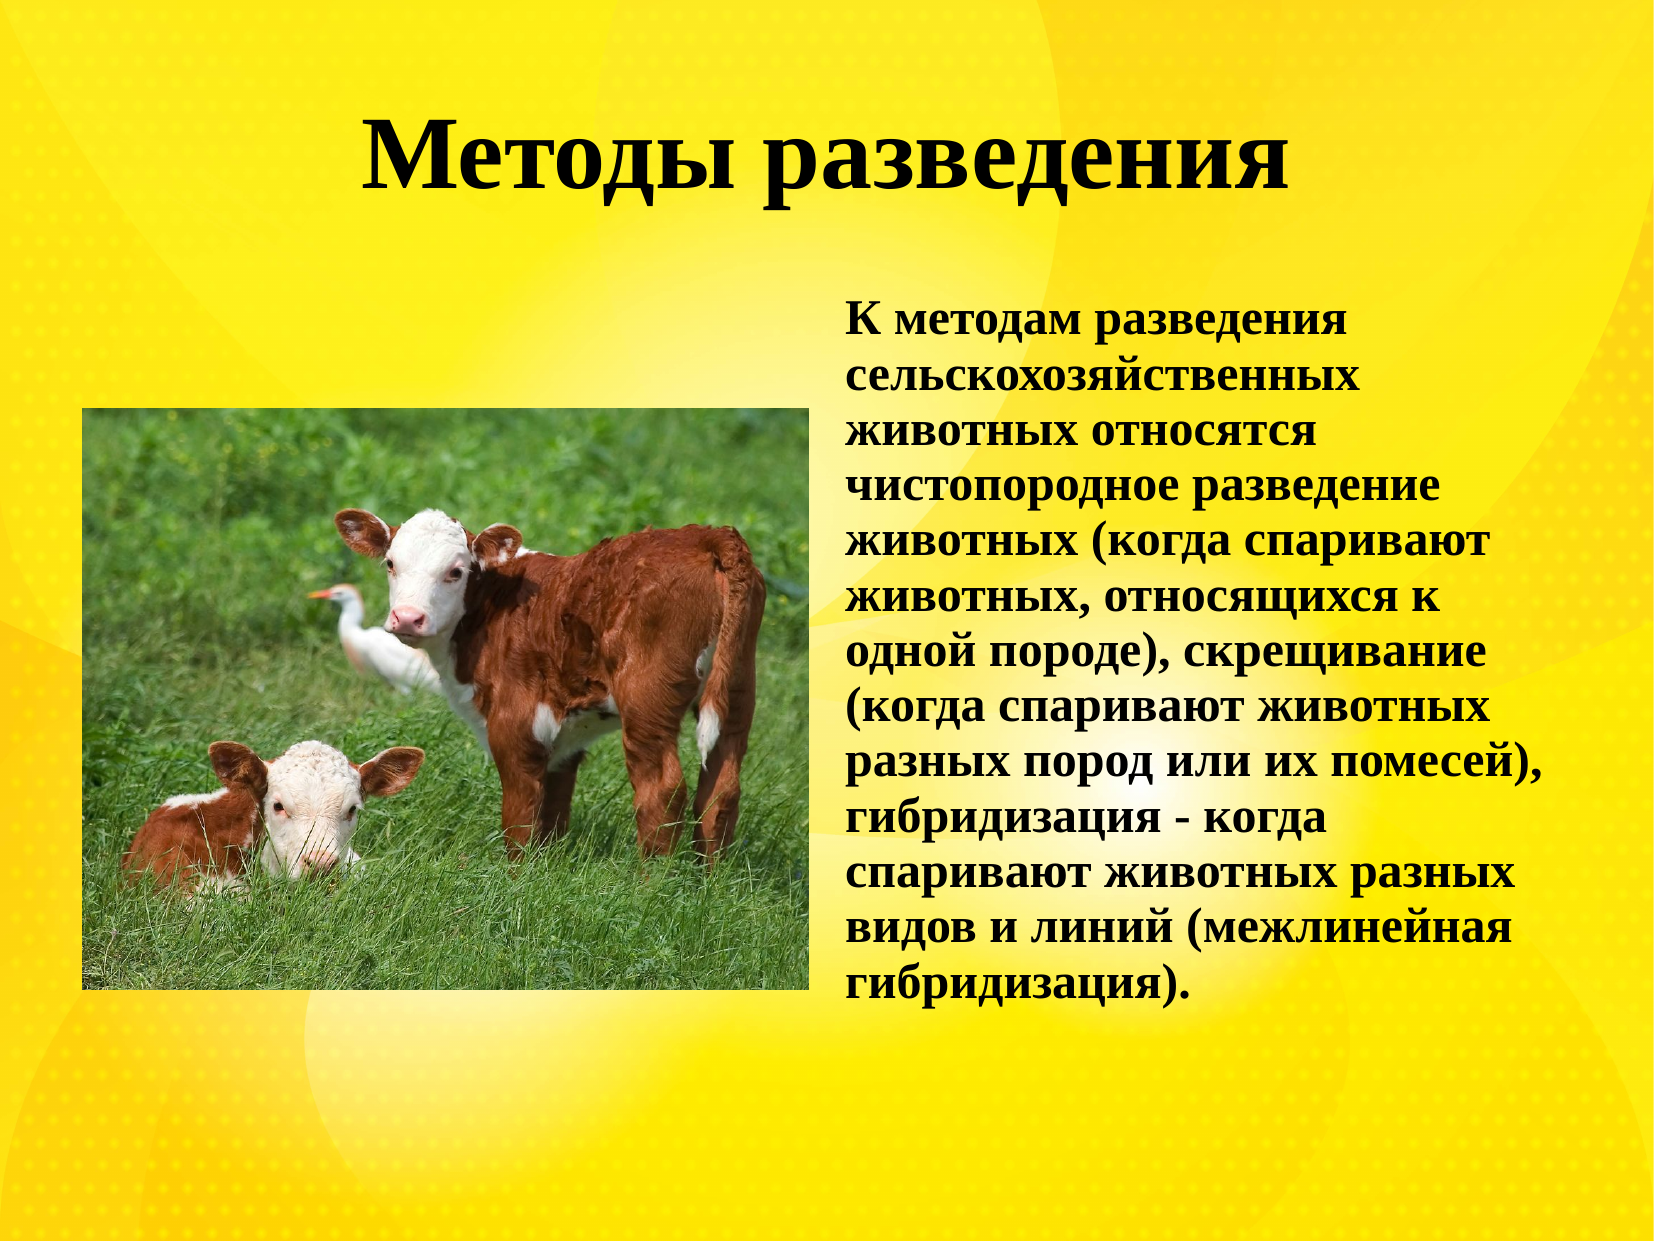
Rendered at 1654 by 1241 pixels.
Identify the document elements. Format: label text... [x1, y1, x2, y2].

title Методы разведения [82, 49, 1571, 257]
list К методам разведения сельскохозяйственных животных относятся чистопородное разведение животных (когда спаривают животных, относящихся к одной породе), скрещивание (когда спаривают животных разных пород или их помесей), гибридизация - когда спаривают животных разных видов и линий (межлинейная гибридизация). [845, 290, 1572, 1109]
picture [0, 0, 1654, 1241]
